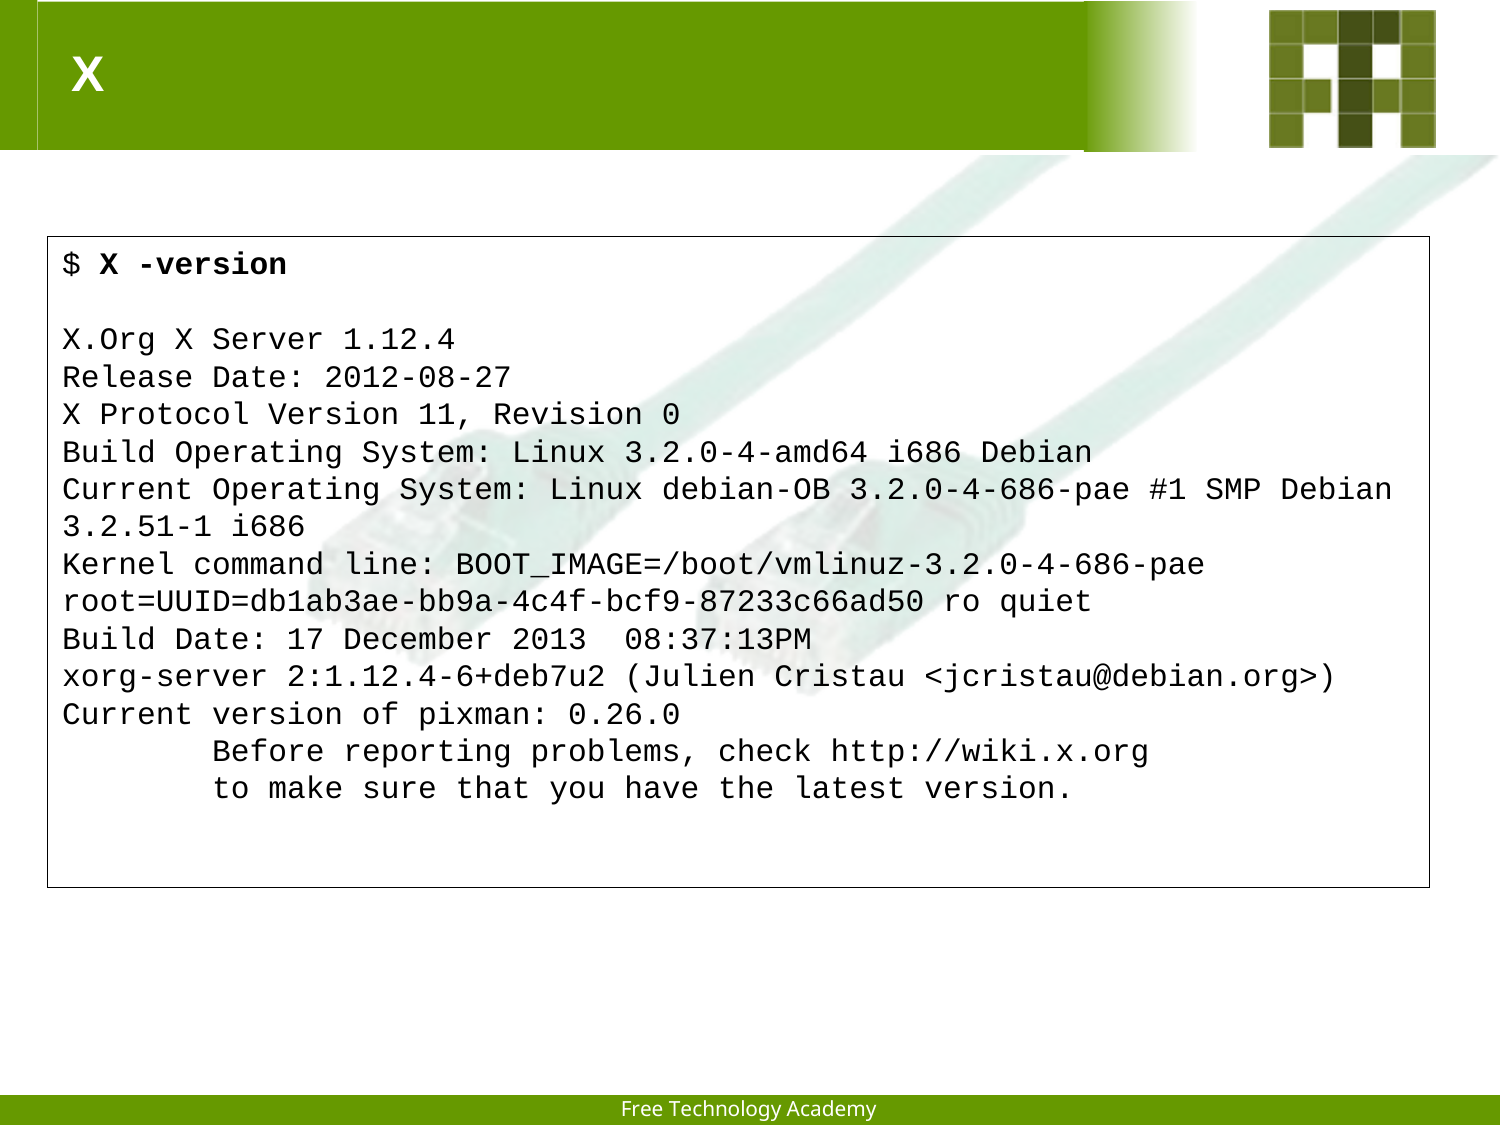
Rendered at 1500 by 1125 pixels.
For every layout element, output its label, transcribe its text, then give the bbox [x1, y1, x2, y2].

picture [1269, 10, 1436, 148]
text_box $ X -version X.Org X Server 1.12.4 Release Date: 2012-08-27 X Protocol Version 11, Revision 0 Build Operating System: Linux 3.2.0-4-amd64 i686 Debian Current Operating System: Linux debian-OB 3.2.0-4-686-pae #1 SMP Debian 3.2.51-1 i686 Kernel command line: BOOT_IMAGE=/boot/vmlinuz-3.2.0-4-686-pae root=UUID=db1ab3ae-bb9a-4c4f-bcf9-87233c66ad50 ro quiet Build Date: 17 December 2013 08:37:13PM xorg-server 2:1.12.4-6+deb7u2 (Julien Cristau <jcristau@debian.org>) Current version of pixman: 0.26.0 Before reporting problems, check http://wiki.x.org to make sure that you have the latest version. [47, 236, 1430, 888]
title X [56, 1, 1107, 152]
